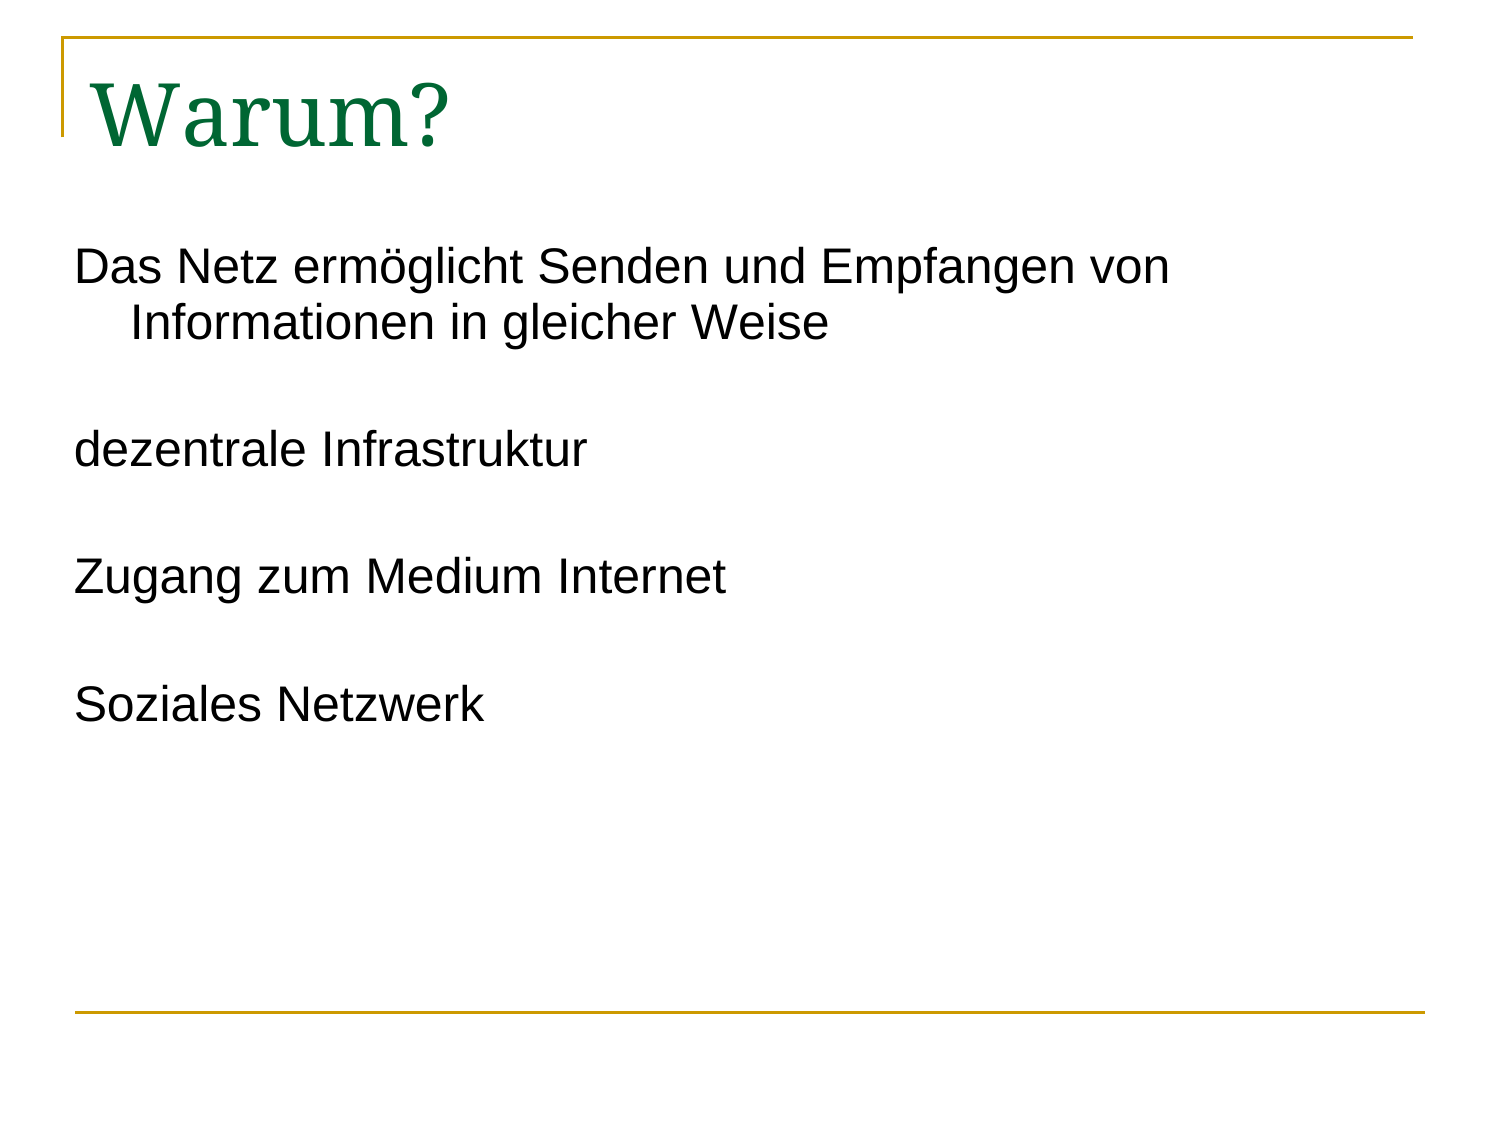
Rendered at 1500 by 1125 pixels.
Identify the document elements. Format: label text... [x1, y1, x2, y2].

list Das Netz ermöglicht Senden und Empfangen von Informationen in gleicher Weise dezentrale Infrastruktur Zugang zum Medium Internet Soziales Netzwerk [59, 231, 1410, 975]
title Warum? [75, 45, 1426, 233]
